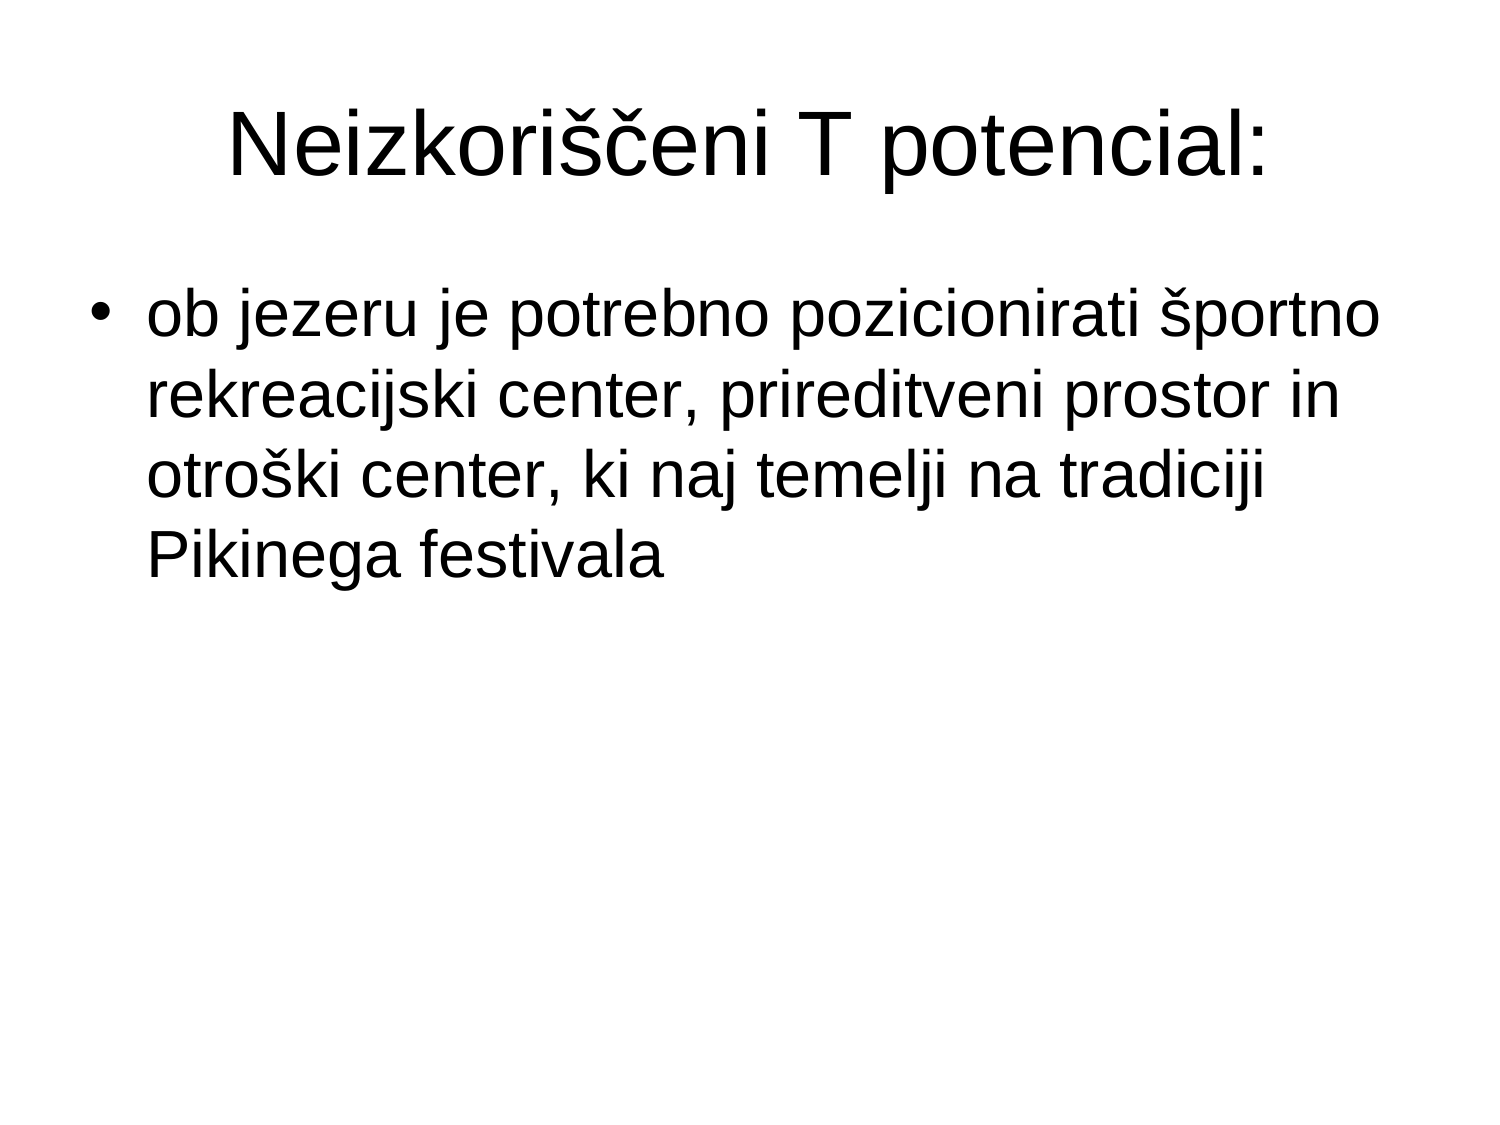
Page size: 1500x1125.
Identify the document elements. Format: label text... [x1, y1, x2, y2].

list ob jezeru je potrebno pozicionirati športno rekreacijski center, prireditveni prostor in otroški center, ki naj temelji na tradiciji Pikinega festivala [75, 262, 1426, 1006]
title Neizkoriščeni T potencial: [75, 45, 1426, 233]
